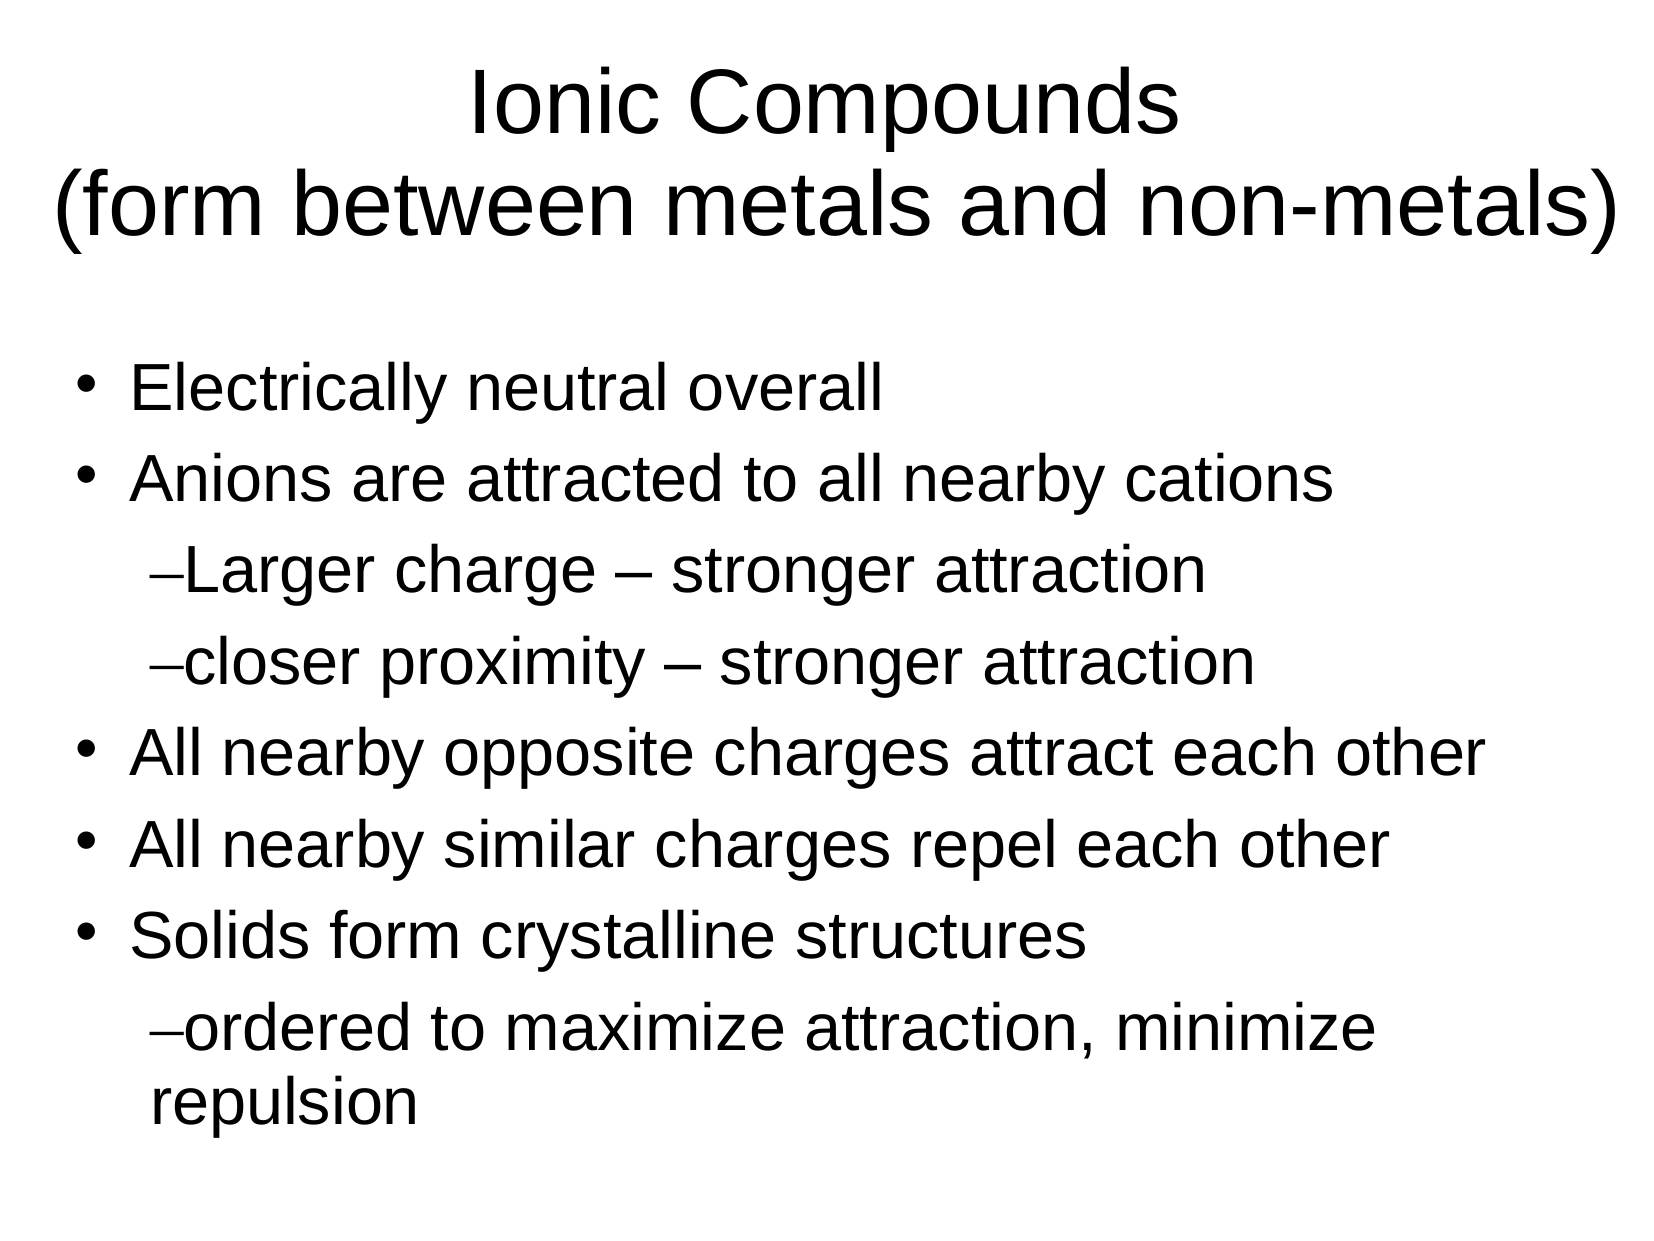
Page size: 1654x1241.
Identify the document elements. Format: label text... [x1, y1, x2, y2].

title Ionic Compounds (form between metals and non-metals) [0, 42, 1651, 264]
subtitle Electrically neutral overall Anions are attracted to all nearby cations Larger charge – stronger attraction closer proximity – stronger attraction All nearby opposite charges attract each other All nearby similar charges repel each other Solids form crystalline structures ordered to maximize attraction, minimize repulsion [75, 335, 1563, 1154]
